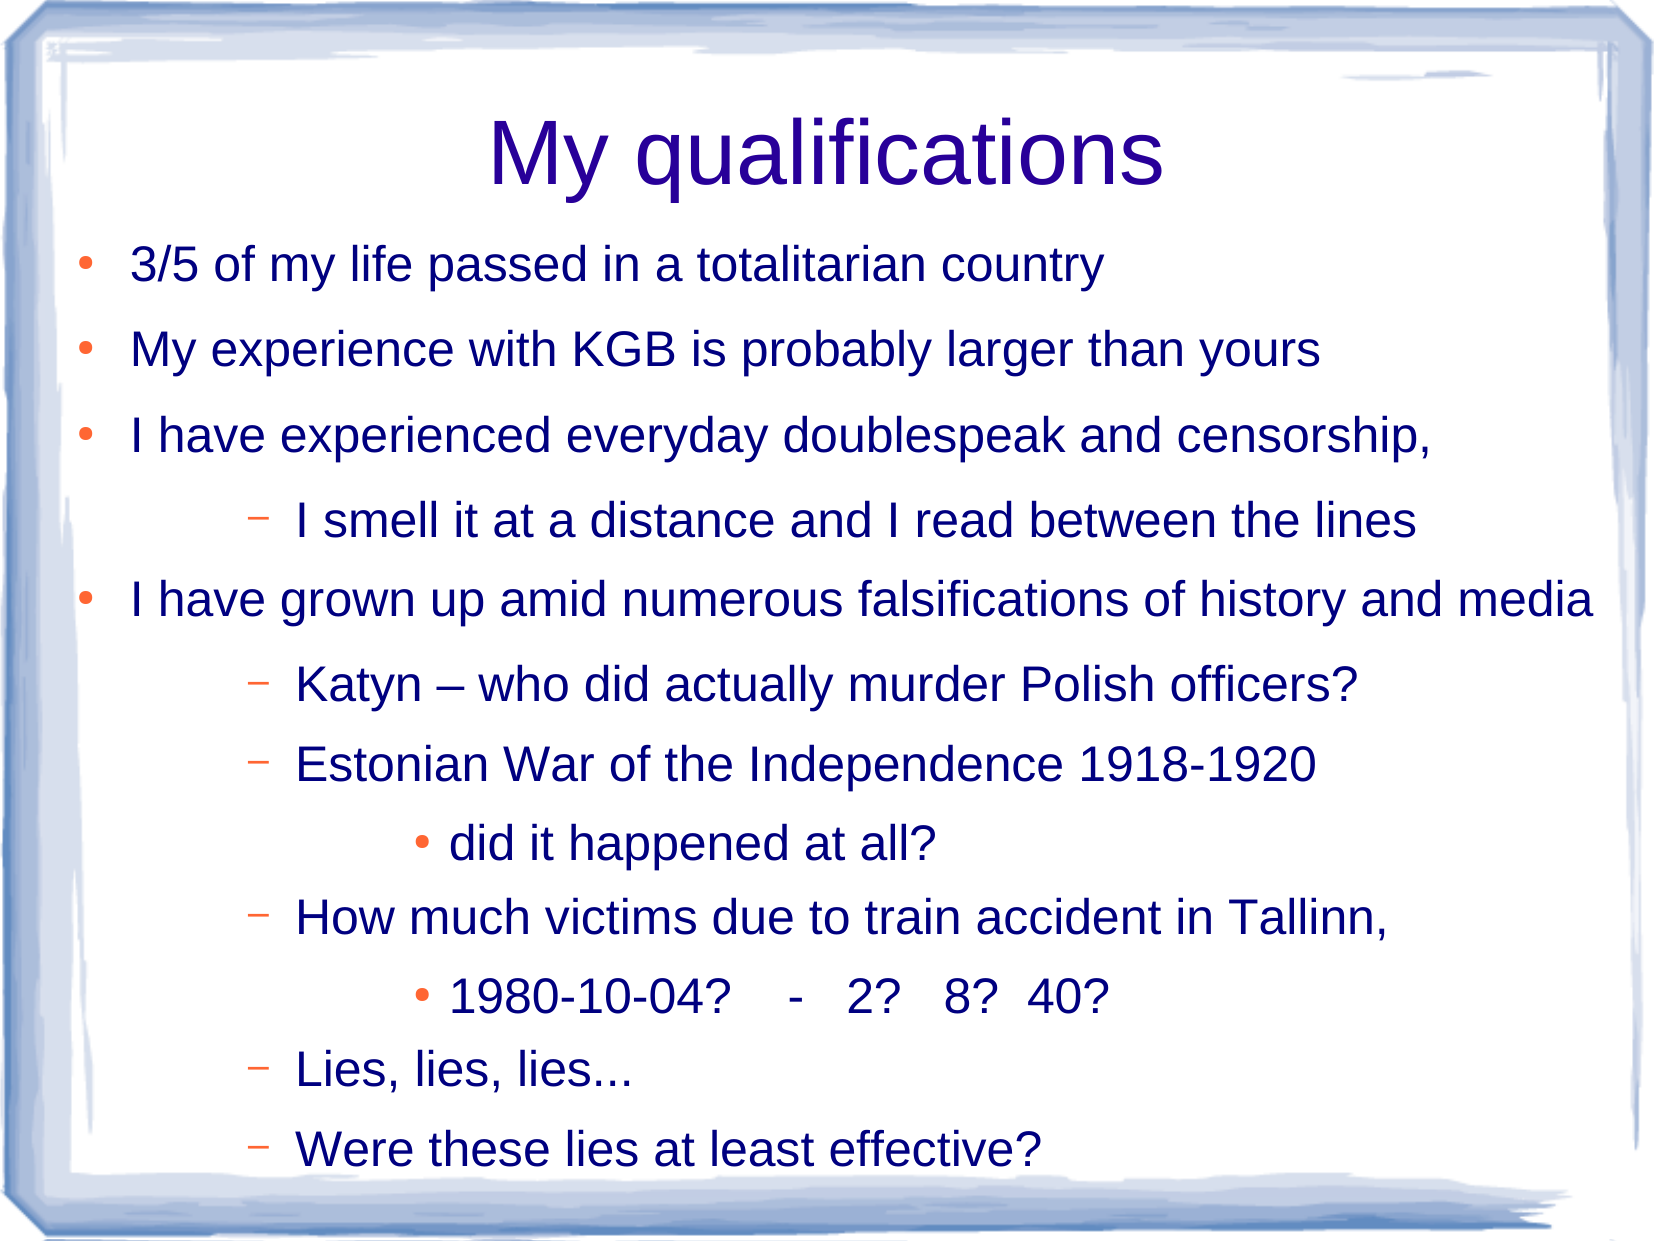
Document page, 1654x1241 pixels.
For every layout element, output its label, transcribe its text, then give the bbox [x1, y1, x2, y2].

picture [0, 0, 1654, 1241]
list 3/5 of my life passed in a totalitarian country My experience with KGB is probably larger than yours I have experienced everyday doublespeak and censorship, I smell it at a distance and I read between the lines I have grown up amid numerous falsifications of history and media Katyn – who did actually murder Polish officers? Estonian War of the Independence 1918-1920 did it happened at all? How much victims due to train accident in Tallinn, 1980-10-04? - 2? 8? 40? Lies, lies, lies... Were these lies at least effective? [59, 236, 1595, 1189]
title My qualifications [82, 49, 1571, 236]
